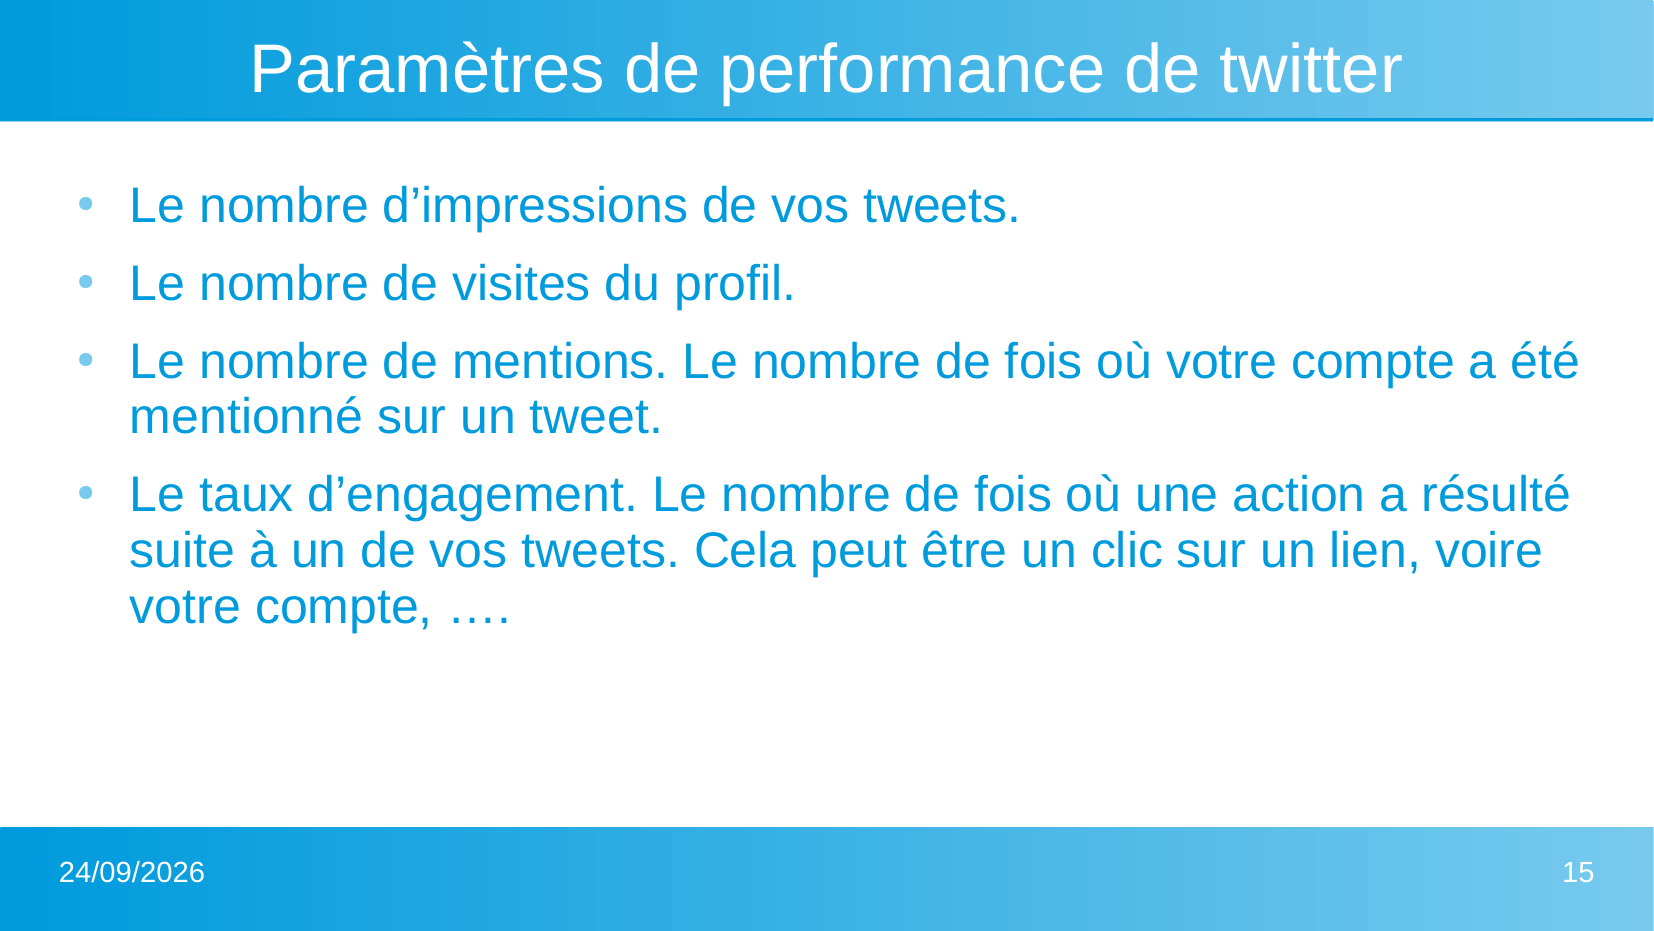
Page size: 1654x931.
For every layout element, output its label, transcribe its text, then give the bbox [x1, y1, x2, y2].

list Le nombre d’impressions de vos tweets. Le nombre de visites du profil. Le nombre de mentions. Le nombre de fois où votre compte a été mentionné sur un tweet. Le taux d’engagement. Le nombre de fois où une action a résulté suite à un de vos tweets. Cela peut être un clic sur un lien, voire votre compte, …. [59, 177, 1595, 768]
title Paramètres de performance de twitter [59, 29, 1595, 108]
